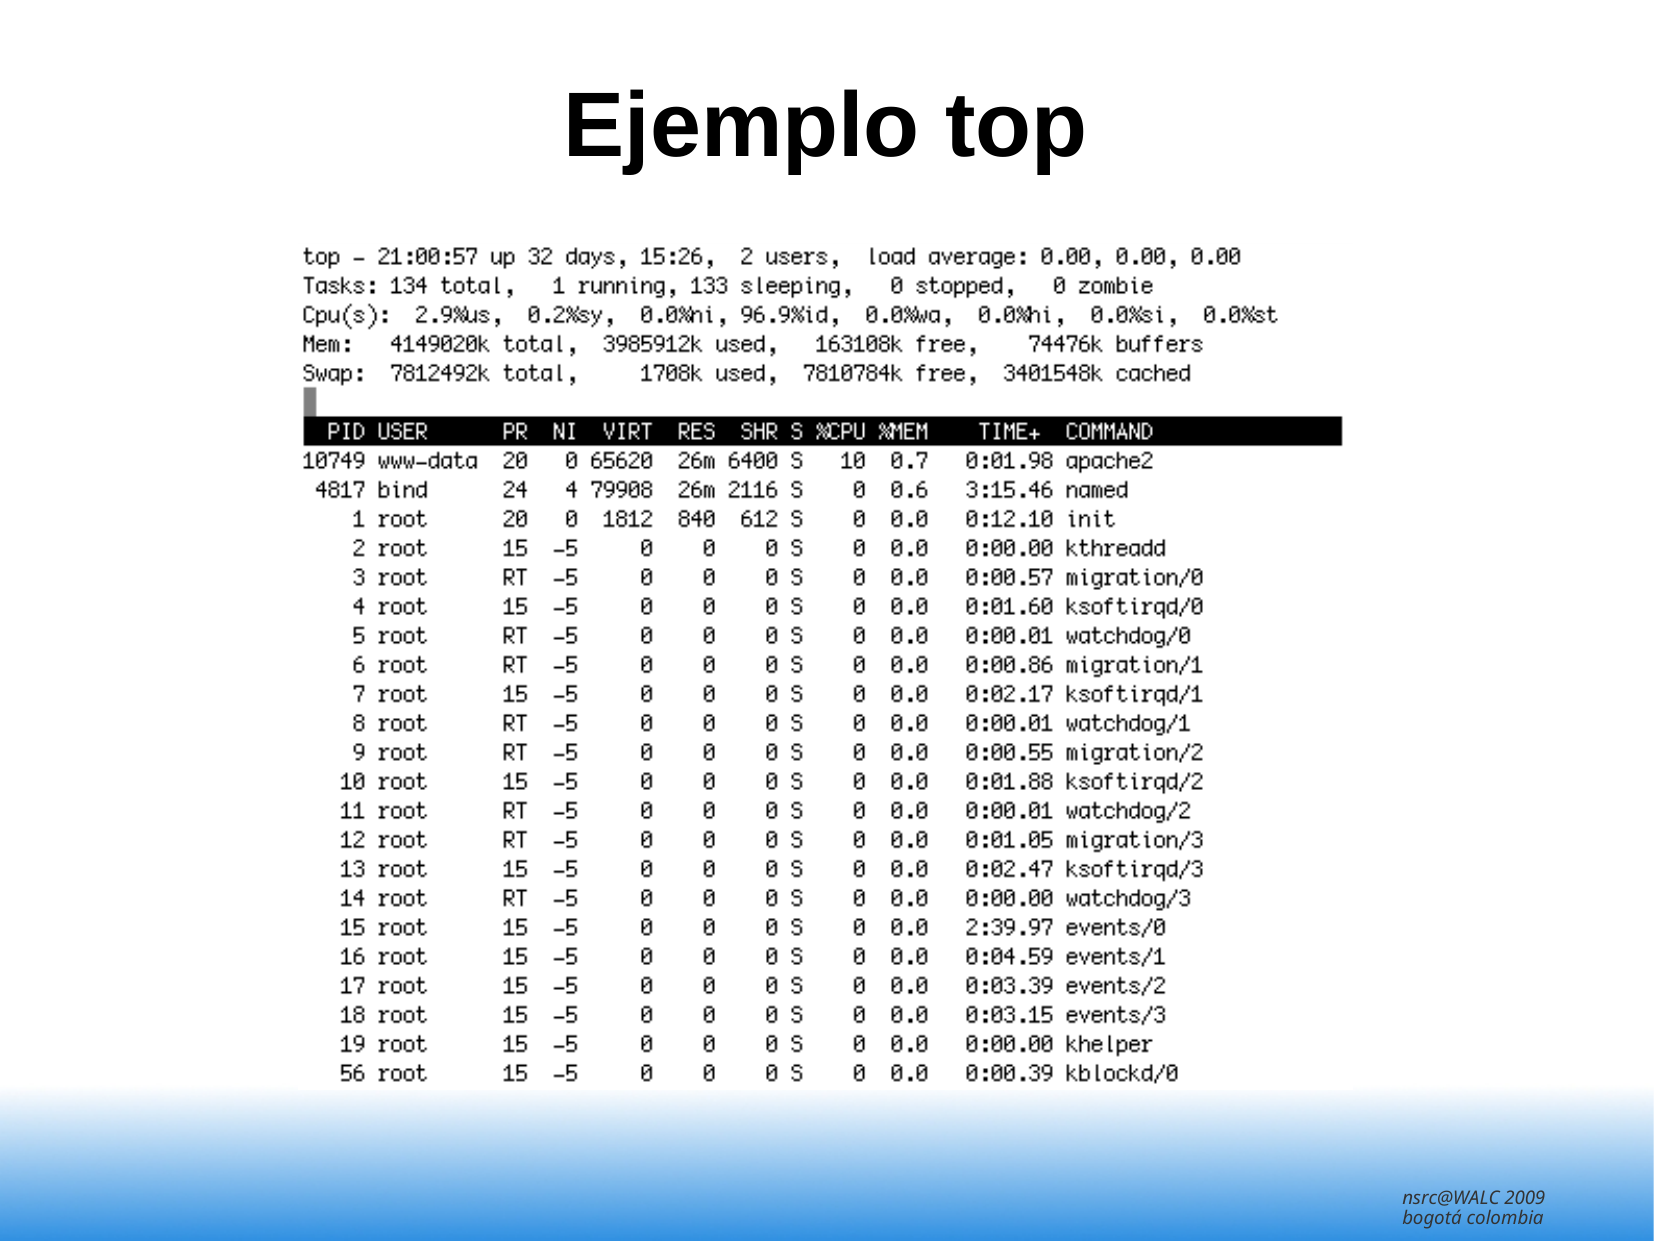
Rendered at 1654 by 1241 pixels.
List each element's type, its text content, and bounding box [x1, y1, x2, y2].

picture [0, 242, 1654, 1241]
title Ejemplo top [82, 53, 1570, 189]
